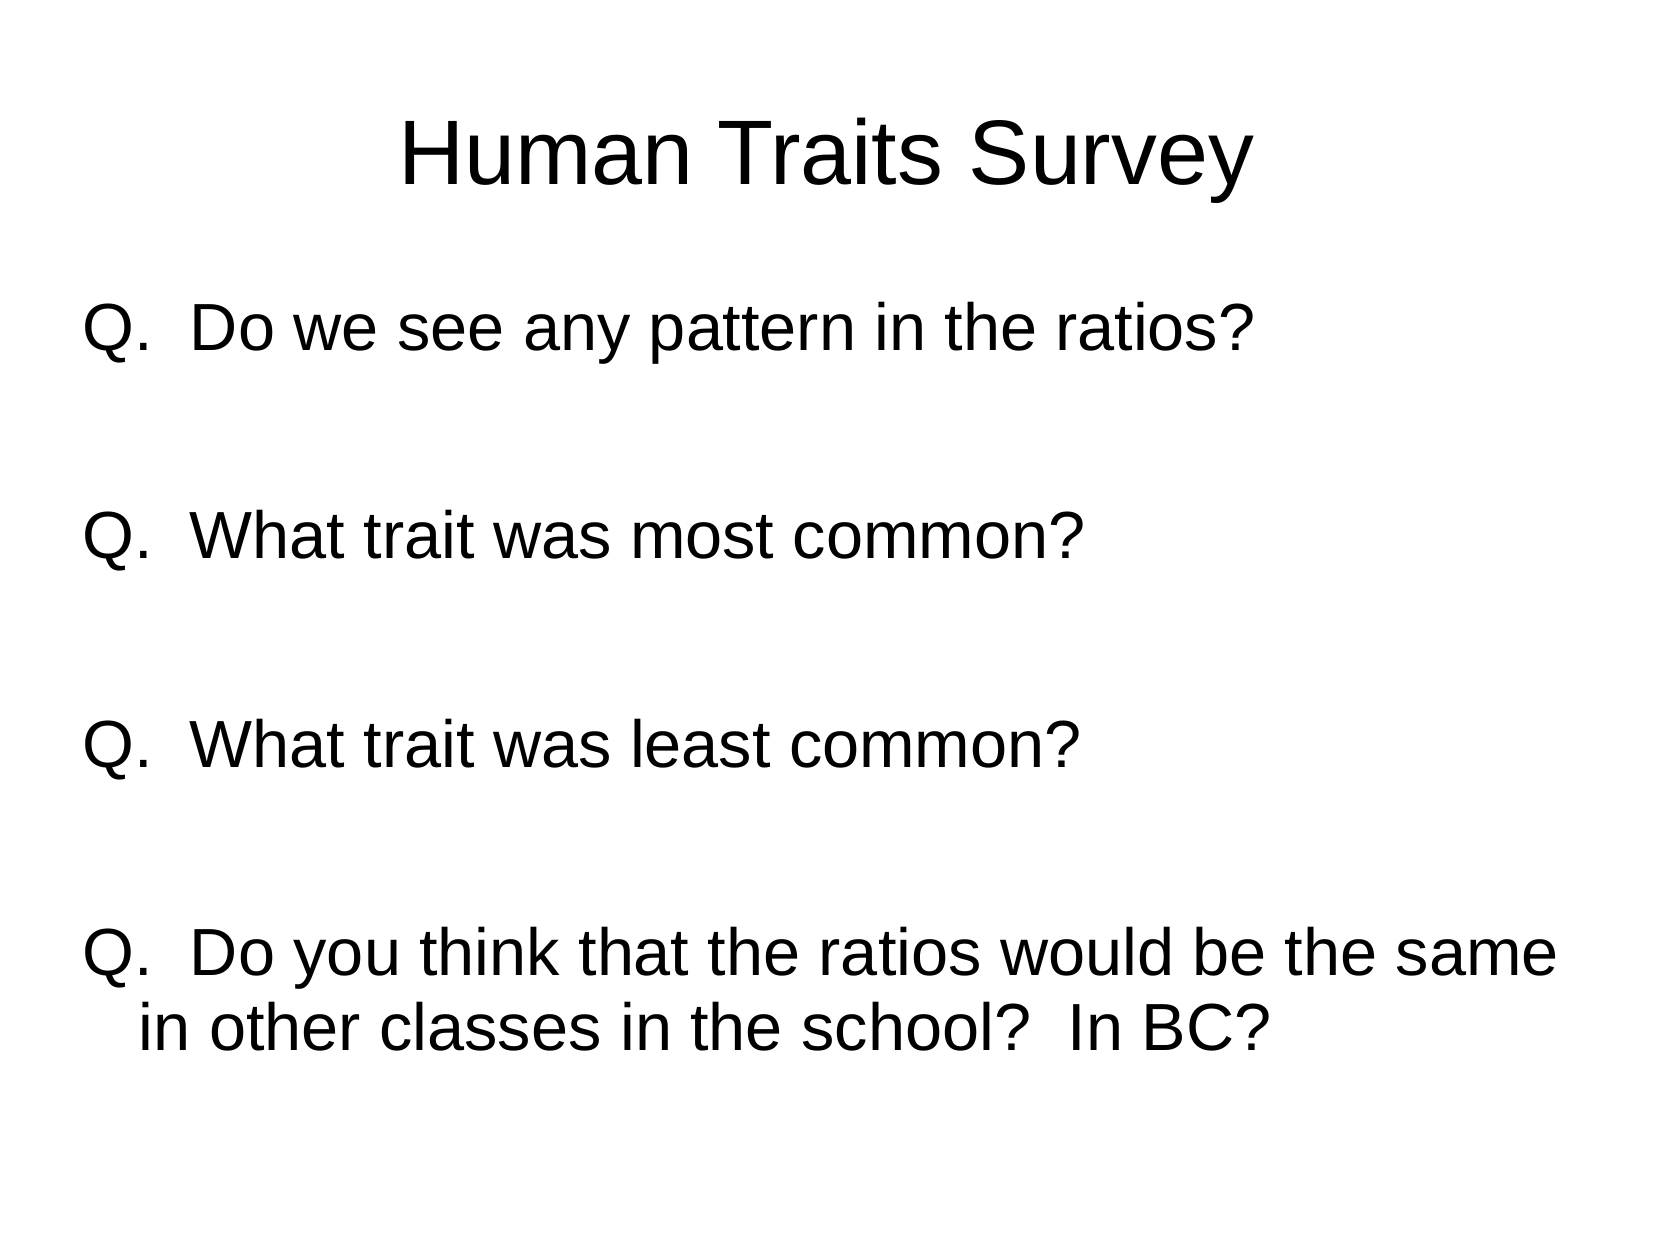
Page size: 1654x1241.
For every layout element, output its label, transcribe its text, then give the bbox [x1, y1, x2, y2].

list Q. Do we see any pattern in the ratios? Q. What trait was most common? Q. What trait was least common? Q. Do you think that the ratios would be the same in other classes in the school? In BC? [82, 289, 1571, 1094]
title Human Traits Survey [82, 57, 1571, 250]
